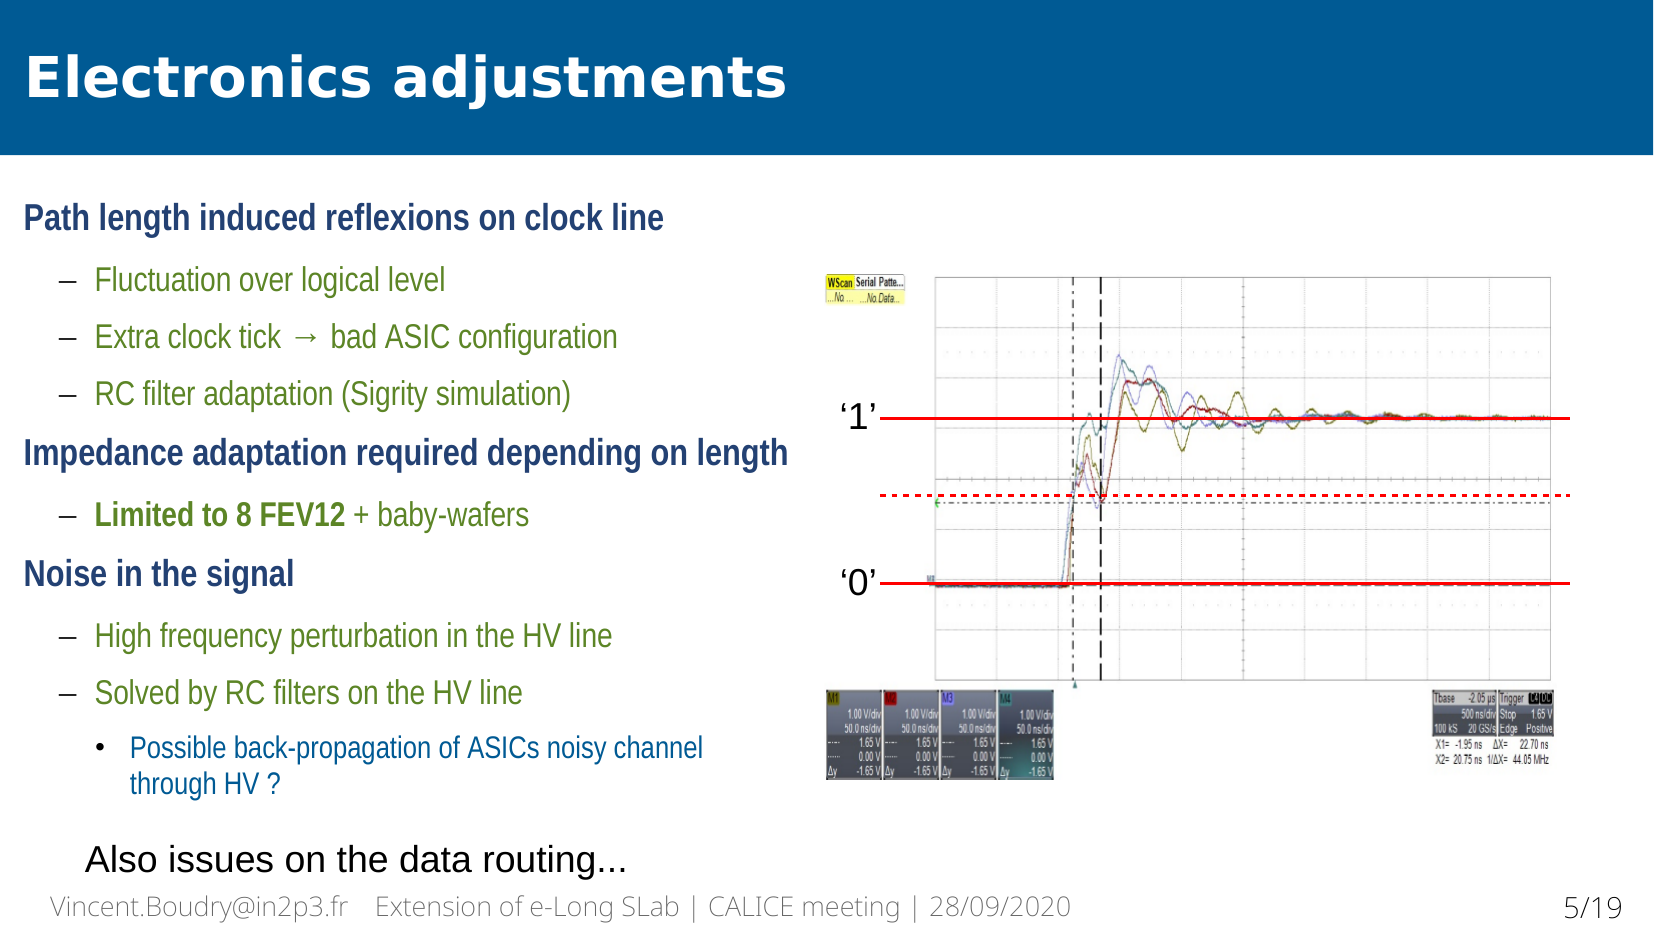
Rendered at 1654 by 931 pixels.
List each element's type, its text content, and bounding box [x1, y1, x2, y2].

picture [824, 274, 1557, 417]
text_box Also issues on the data routing... [70, 831, 654, 888]
title Electronics adjustments [24, 12, 1635, 143]
list Path length induced reflexions on clock line Fluctuation over logical level Extra clock tick → bad ASIC configuration RC filter adaptation (Sigrity simulation) Impedance adaptation required depending on length Limited to 8 FEV12 + baby-wafers Noise in the signal High frequency perturbation in the HV line Solved by RC filters on the HV line Possible back-propagation of ASICs noisy channel through HV ? [23, 195, 1630, 866]
picture [824, 420, 1557, 582]
picture [824, 585, 1557, 780]
text_box ‘1’ [823, 387, 894, 447]
text_box ‘0’ [823, 552, 894, 613]
